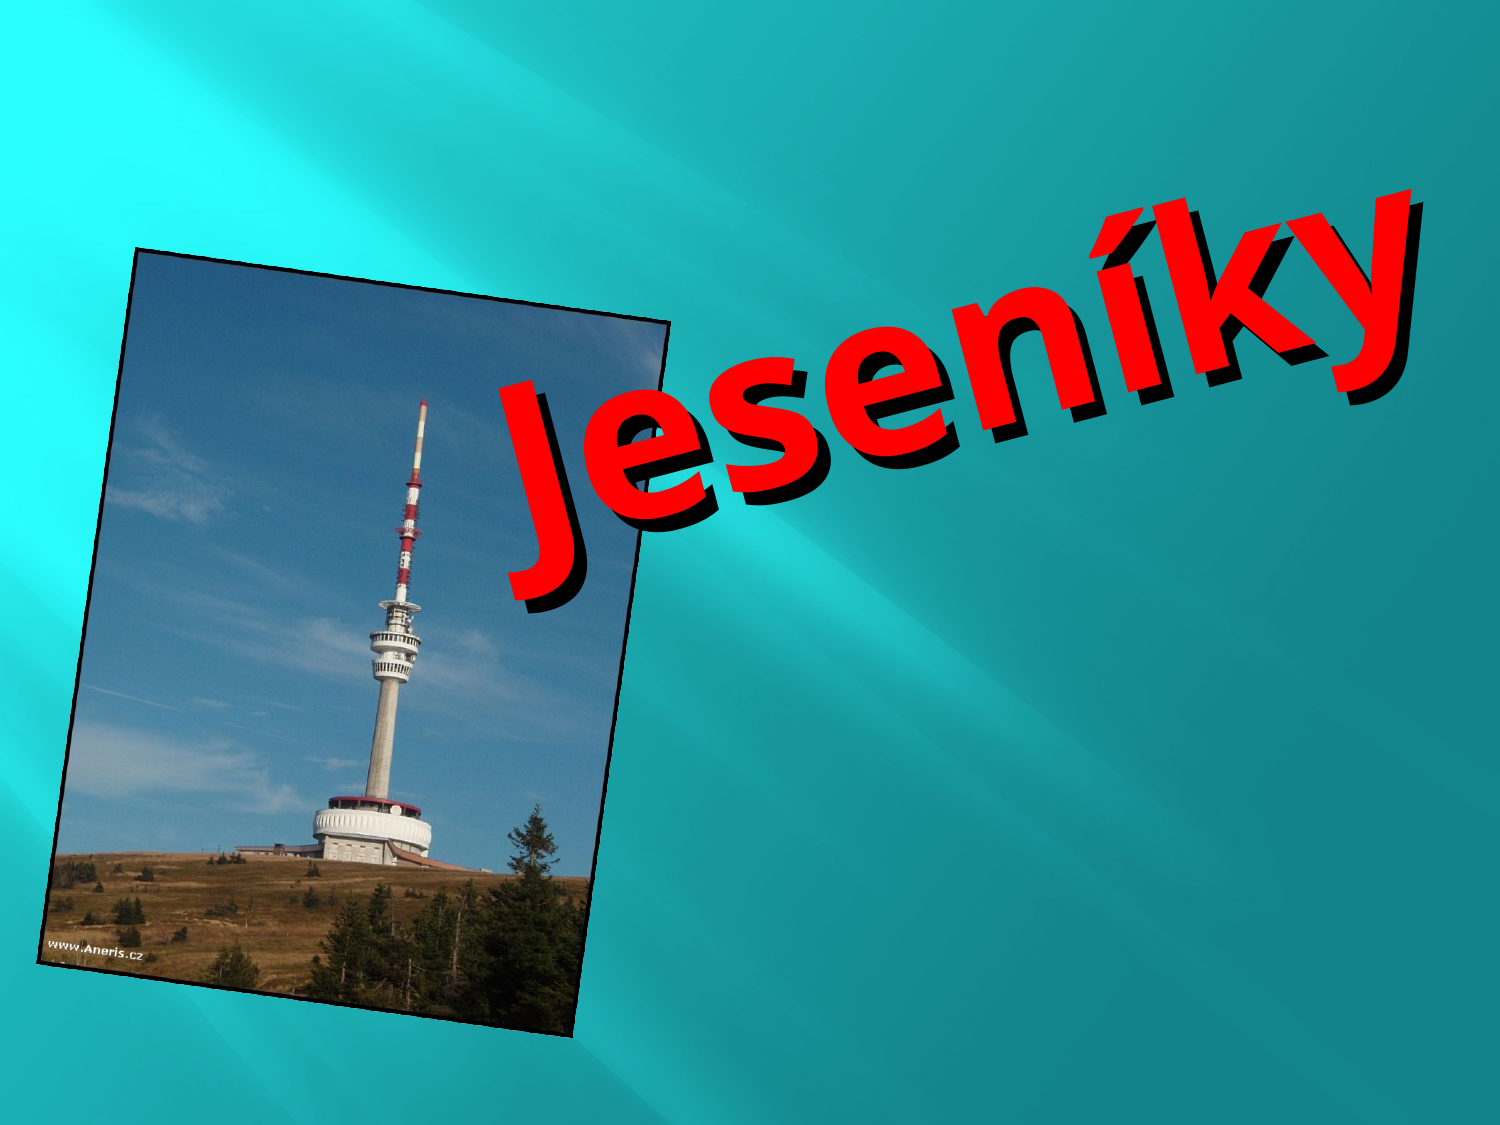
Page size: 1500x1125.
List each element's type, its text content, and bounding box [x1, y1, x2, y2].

text_box Jeseníky [418, 70, 1500, 616]
picture [35, 246, 636, 1038]
